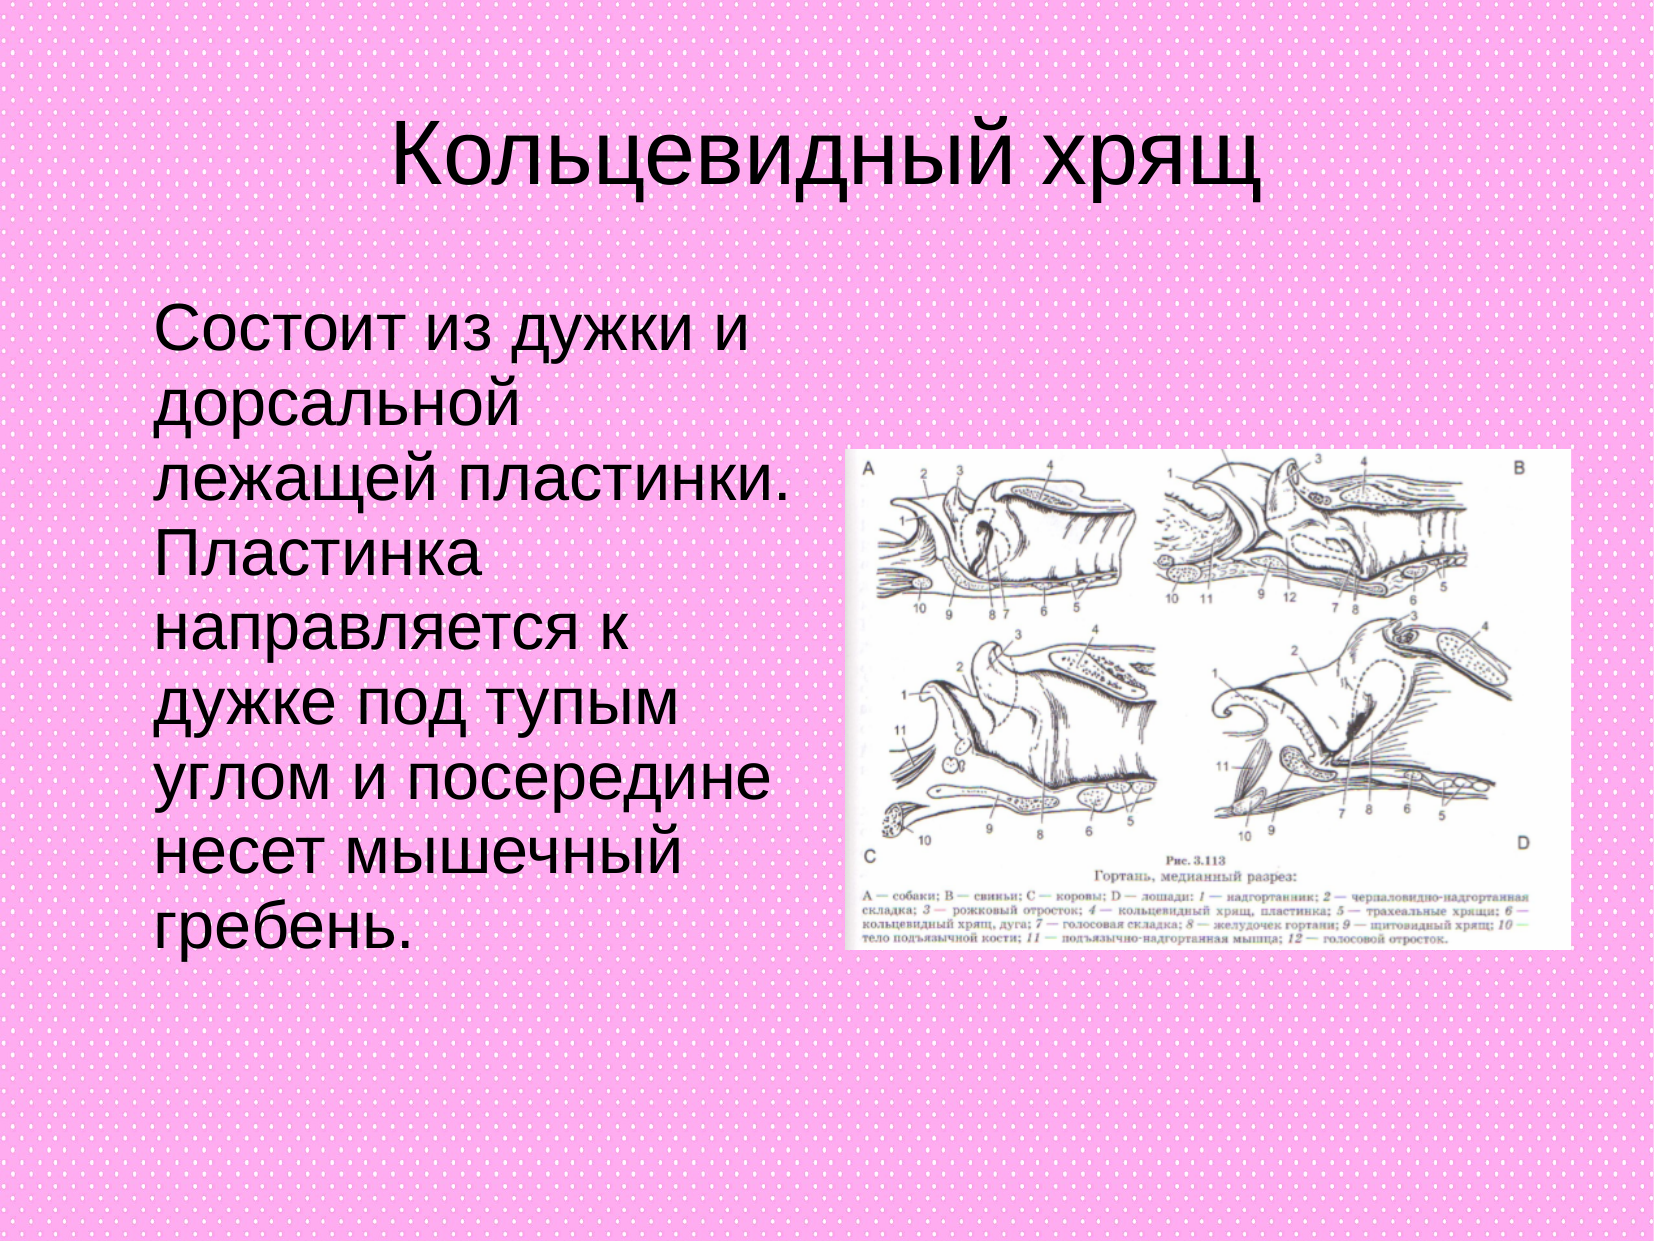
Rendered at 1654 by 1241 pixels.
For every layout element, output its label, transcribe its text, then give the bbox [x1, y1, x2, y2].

list Состоит из дужки и дорсальной лежащей пластинки. Пластинка направляется к дужке под тупым углом и посередине несет мышечный гребень. [82, 290, 809, 1109]
title Кольцевидный хрящ [82, 49, 1571, 257]
picture [0, 0, 1654, 1241]
